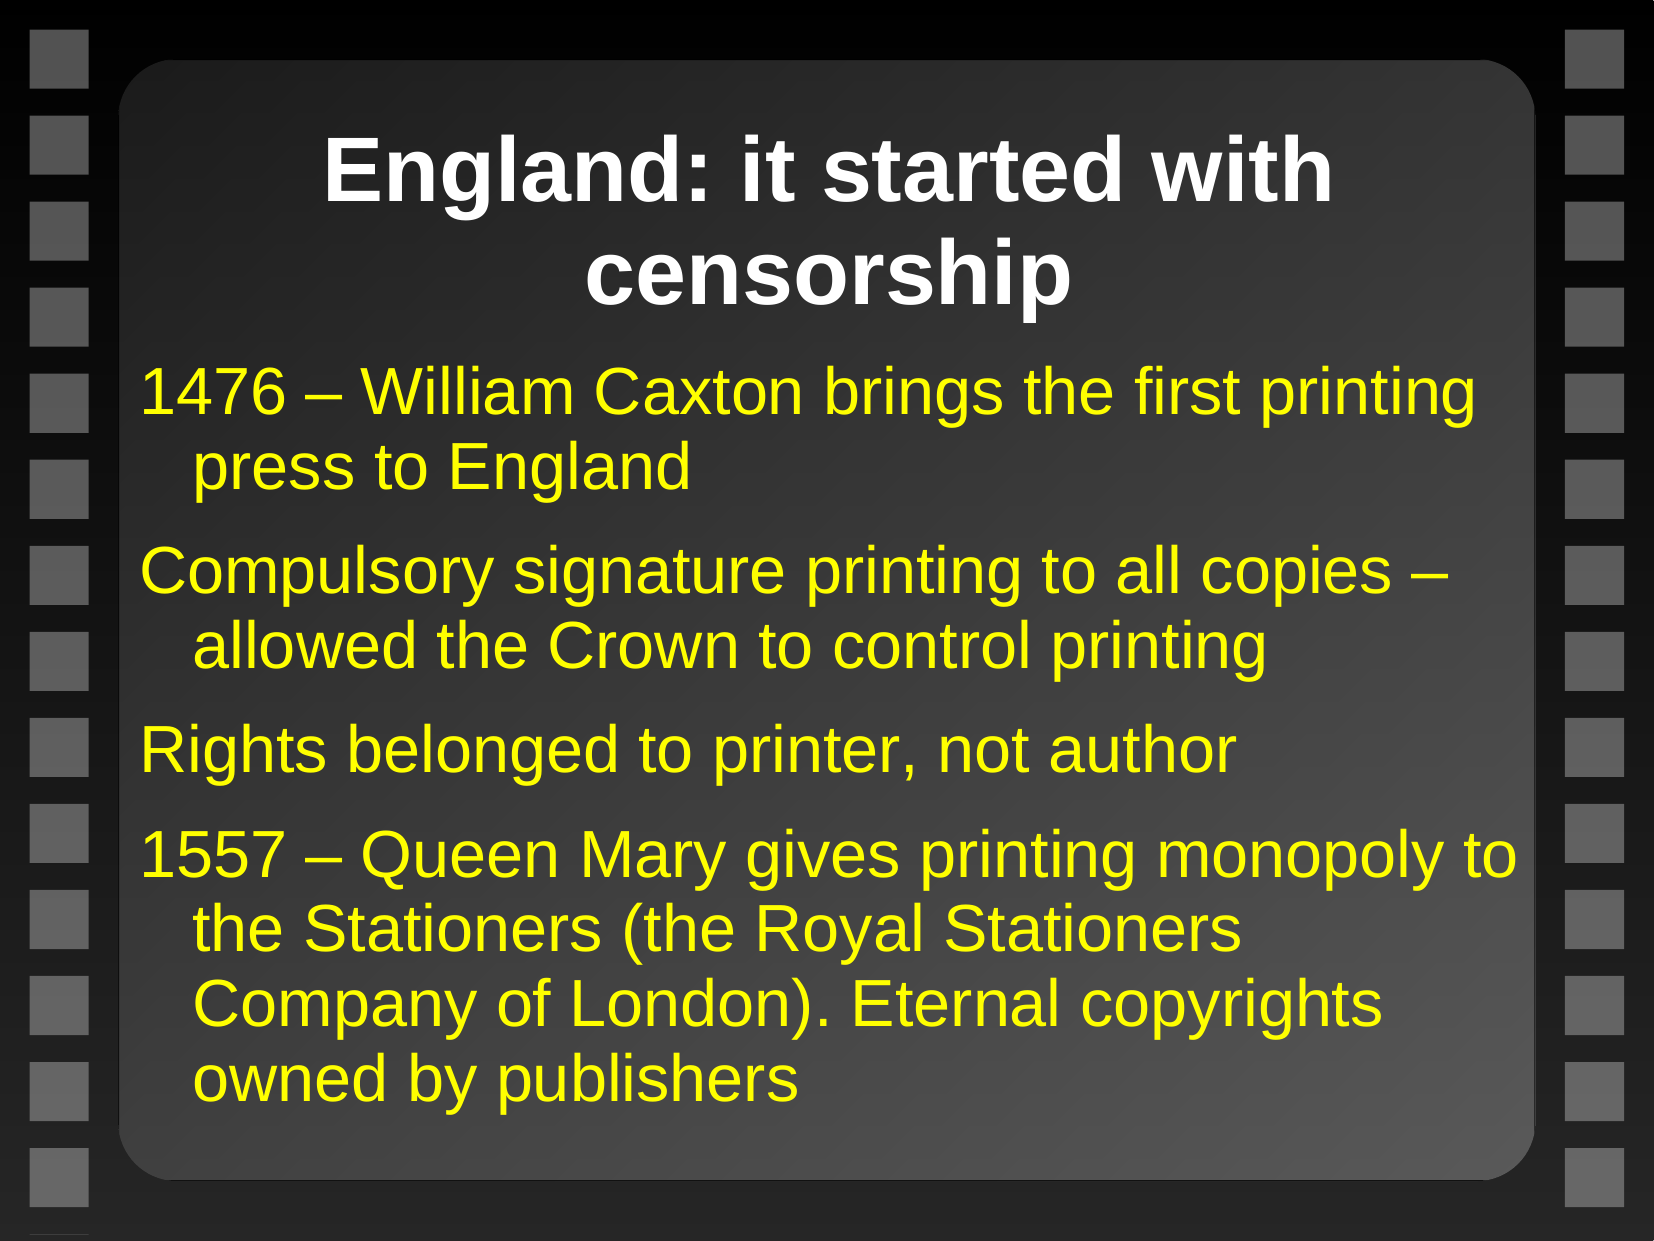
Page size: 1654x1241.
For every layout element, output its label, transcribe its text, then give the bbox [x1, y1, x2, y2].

title England: it started with censorship [123, 117, 1536, 325]
list 1476 – William Caxton brings the first printing press to England Compulsory signature printing to all copies – allowed the Crown to control printing Rights belonged to printer, not author 1557 – Queen Mary gives printing monopoly to the Stationers (the Royal Stationers Company of London). Eternal copyrights owned by publishers [121, 354, 1534, 1127]
